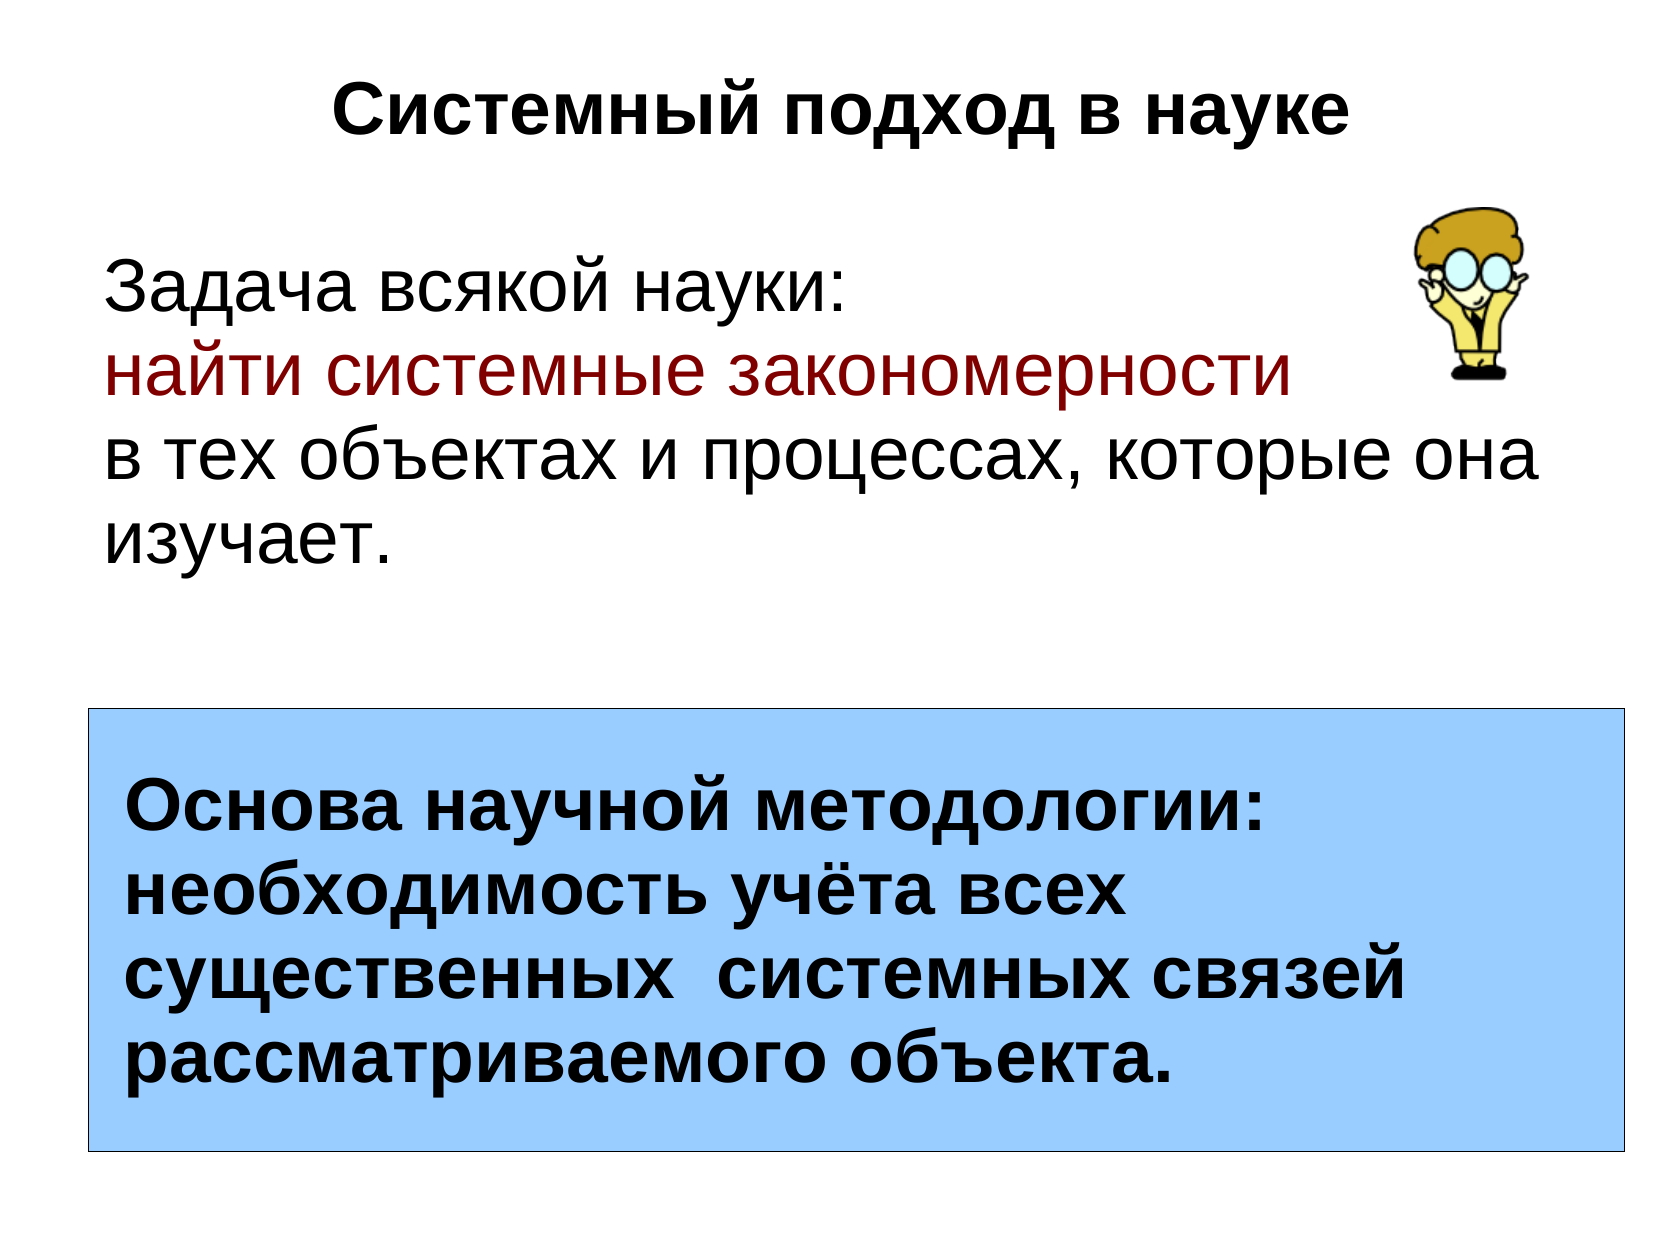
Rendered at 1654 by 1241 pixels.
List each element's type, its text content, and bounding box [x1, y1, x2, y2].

text_box Основа научной методологии: необходимость учёта всех существенных системных связей рассматриваемого объекта. [88, 708, 1625, 1152]
picture [1410, 207, 1536, 236]
text_box Задача всякой науки: найти системные закономерности в тех объектах и процессах, которые она изучает. [88, 236, 1565, 587]
text_box Системный подход в науке [59, 59, 1625, 158]
